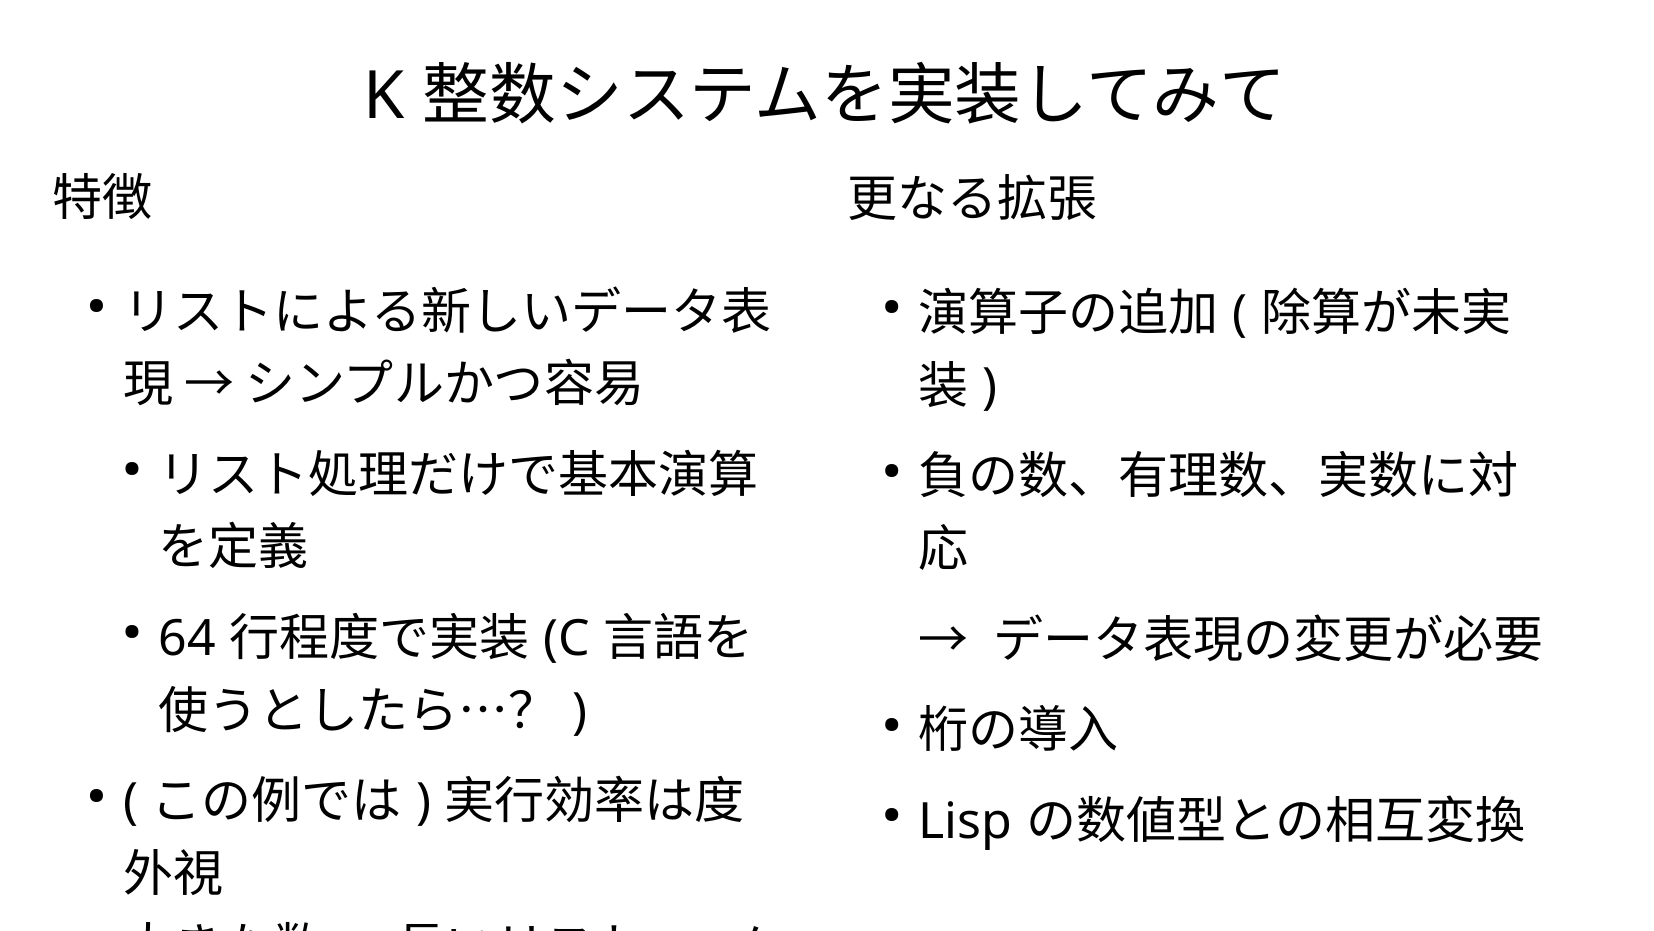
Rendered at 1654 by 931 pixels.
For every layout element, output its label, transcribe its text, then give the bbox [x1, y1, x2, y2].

text_box K整数システムを実装してみて [75, 33, 1576, 123]
text_box 特徴 リストによる新しいデータ表現 → シンプルかつ容易 リスト処理だけで基本演算を定義 64行程度で実装(C言語を使うとしたら…？) (この例では)実行効率は度外視 大きな数 → 長いリスト → メモリを喰う [37, 150, 788, 869]
text_box 更なる拡張 演算子の追加(除算が未実装) 負の数、有理数、実数に対応 → データ表現の変更が必要 桁の導入 Lispの数値型との相互変換 [832, 151, 1576, 863]
